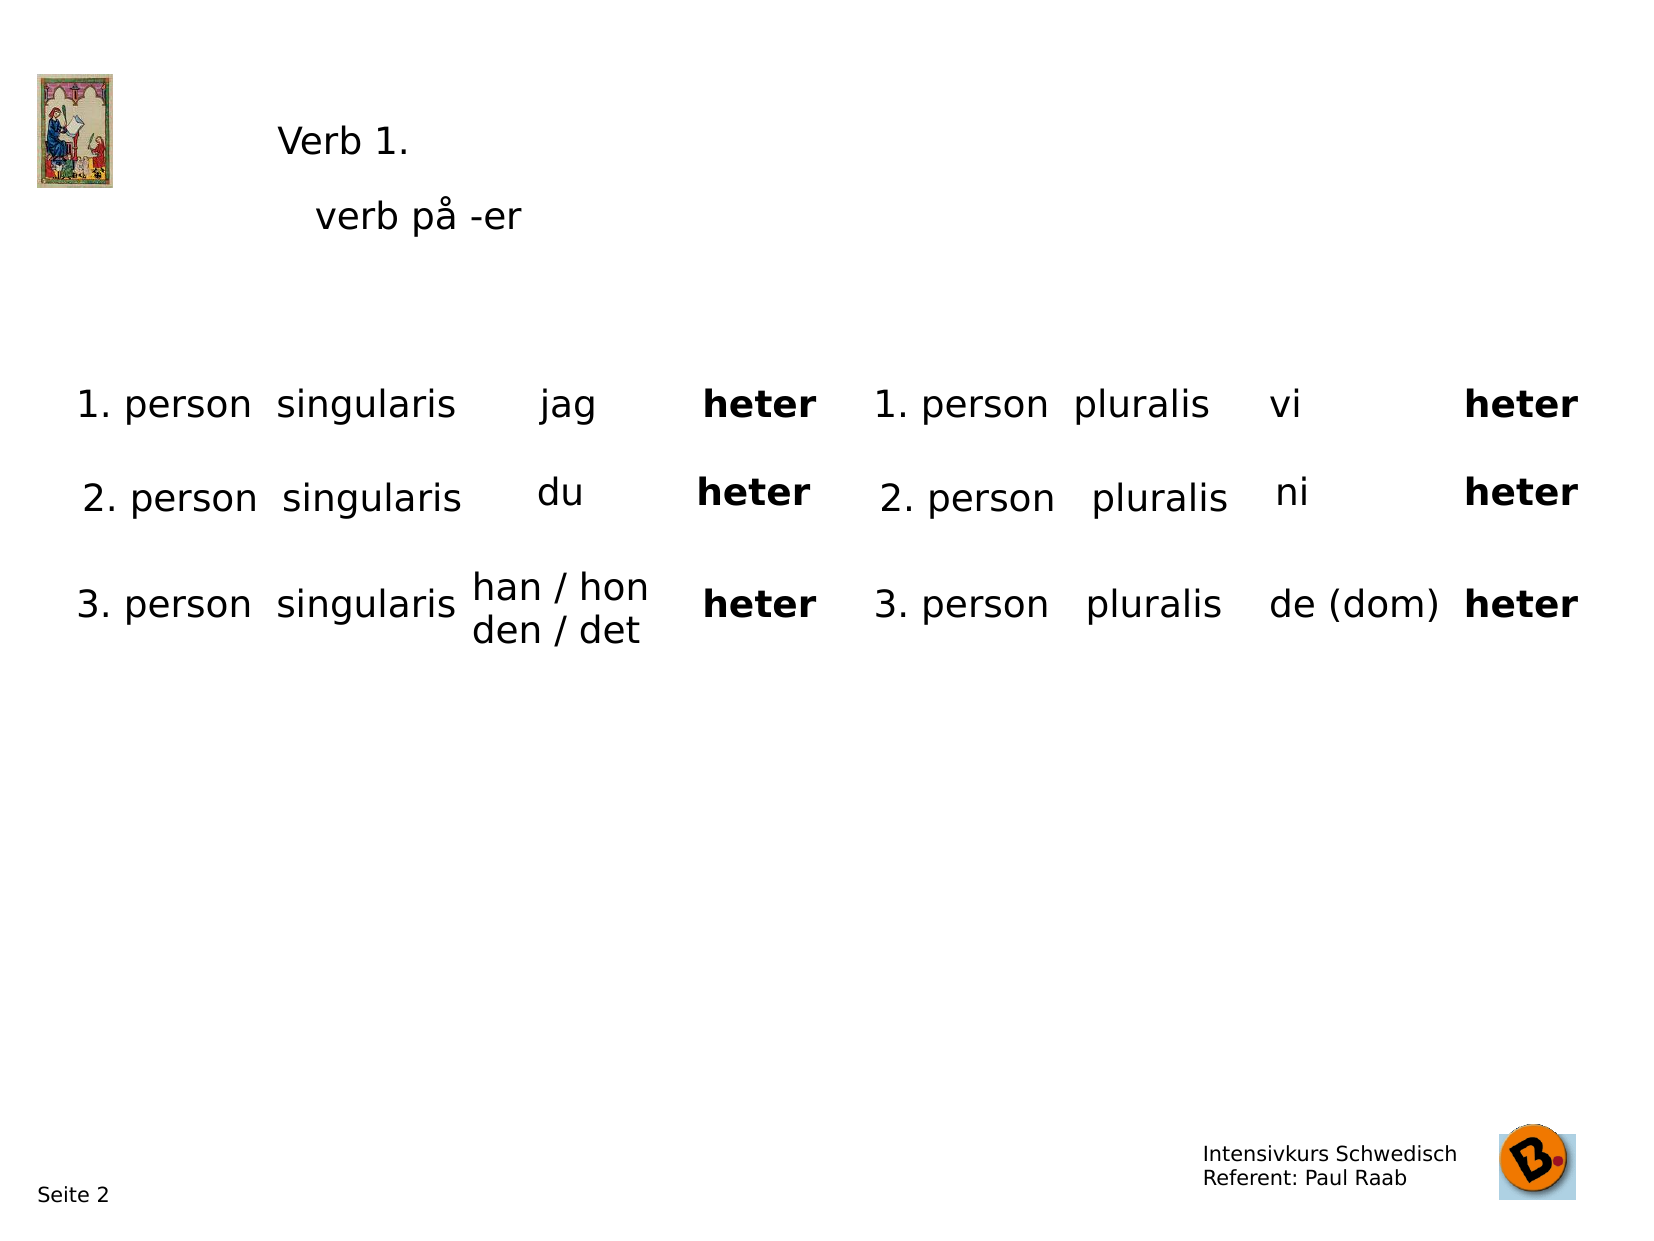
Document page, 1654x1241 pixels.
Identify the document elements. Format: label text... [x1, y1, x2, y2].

text_box heter [1449, 463, 1613, 522]
text_box heter [1449, 575, 1613, 635]
text_box jag [525, 375, 650, 434]
text_box de (dom) [1254, 575, 1449, 635]
text_box 2. person pluralis [864, 469, 1278, 528]
text_box heter [687, 375, 861, 434]
text_box heter [681, 463, 861, 522]
picture [1499, 1124, 1576, 1200]
picture [37, 74, 113, 188]
text_box heter [687, 575, 898, 635]
text_box heter [1449, 375, 1613, 434]
text_box 1. person pluralis [861, 375, 1254, 434]
text_box ni [1260, 463, 1353, 522]
text_box 2. person singularis [67, 469, 480, 528]
text_box 3. person singularis [61, 575, 457, 635]
text_box verb på -er [300, 187, 601, 246]
text_box 1. person singularis [61, 375, 474, 434]
text_box 3. person pluralis [898, 575, 1254, 635]
text_box du [522, 463, 614, 522]
text_box vi [1254, 375, 1347, 434]
text_box han / hon den / det [457, 558, 713, 660]
text_box Verb 1. [262, 112, 1163, 171]
